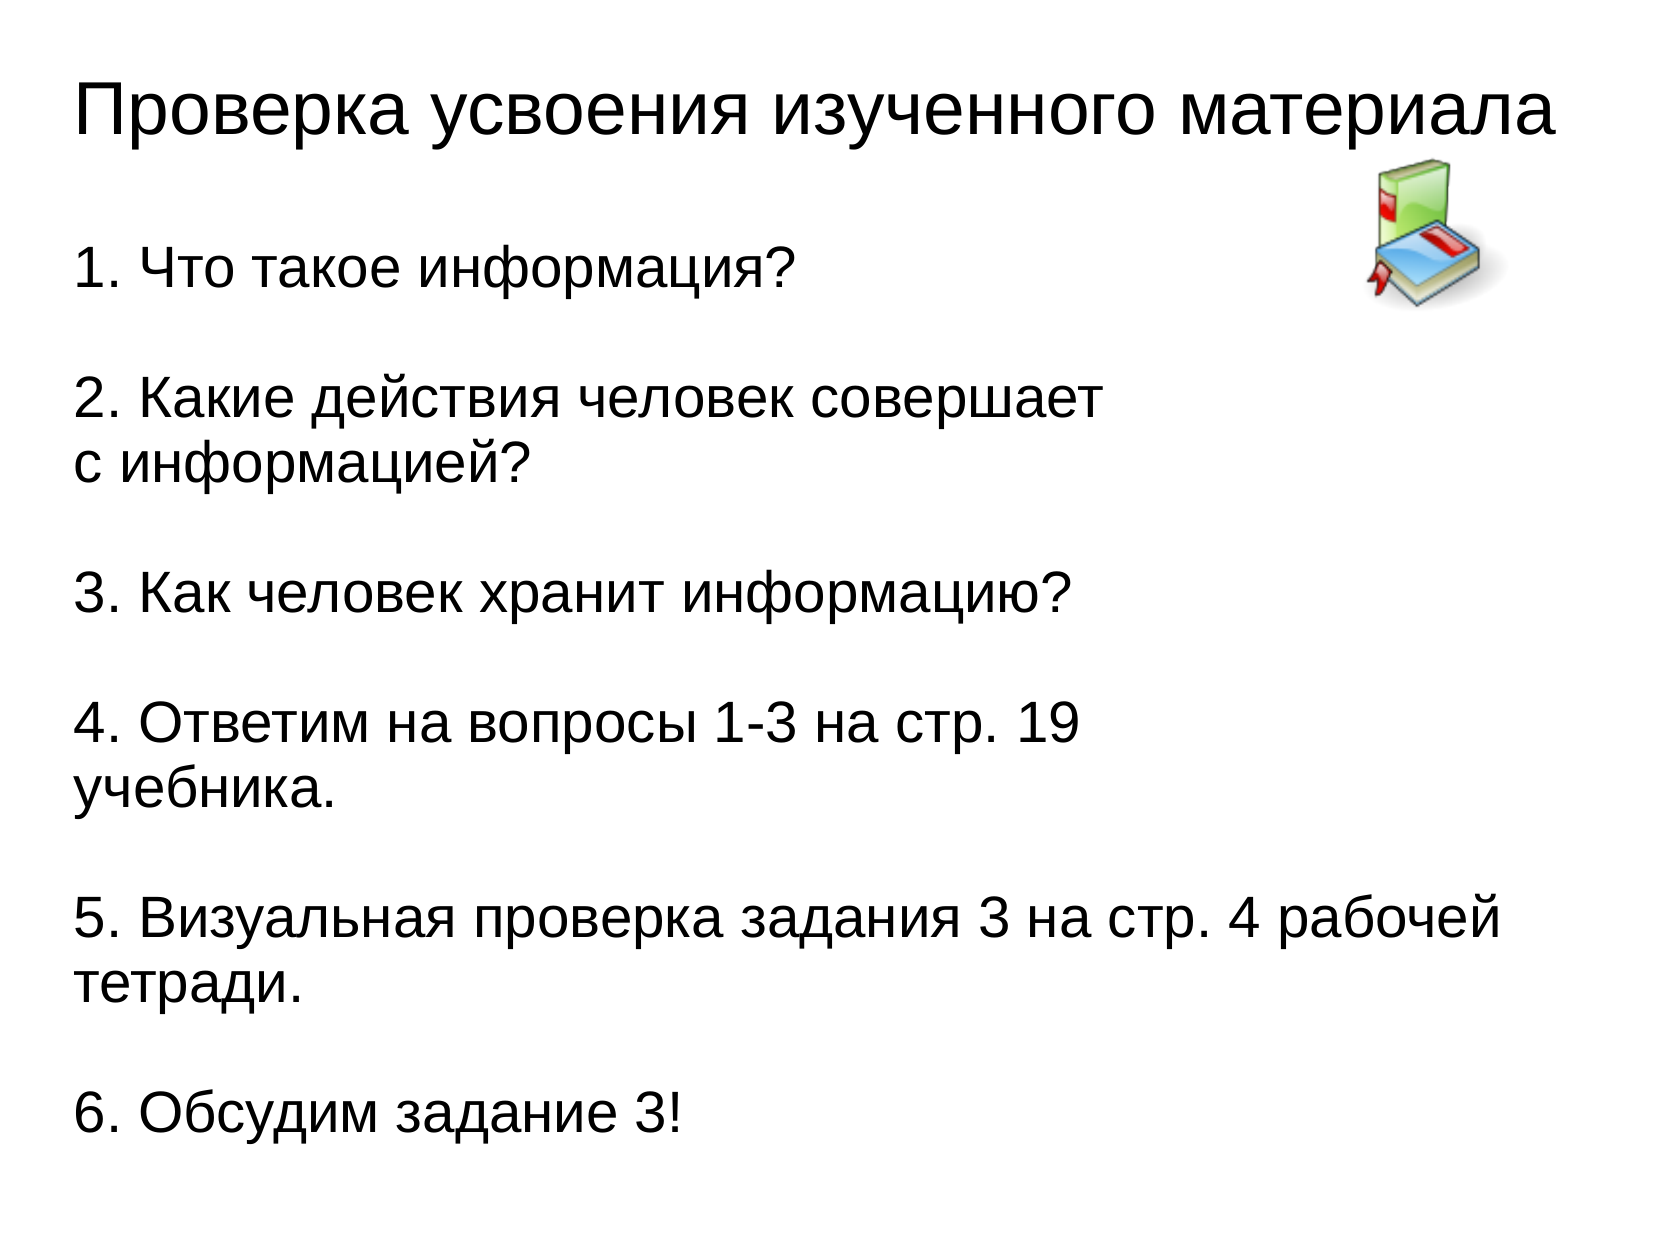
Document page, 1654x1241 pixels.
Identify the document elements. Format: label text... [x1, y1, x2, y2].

text_box Проверка усвоения изученного материала 1. Что такое информация? 2. Какие действия человек совершает с информацией? 3. Как человек хранит информацию? 4. Ответим на вопросы 1-3 на стр. 19 учебника. 5. Визуальная проверка задания 3 на стр. 4 рабочей тетради. 6. Обсудим задание 3! [59, 59, 1625, 1149]
